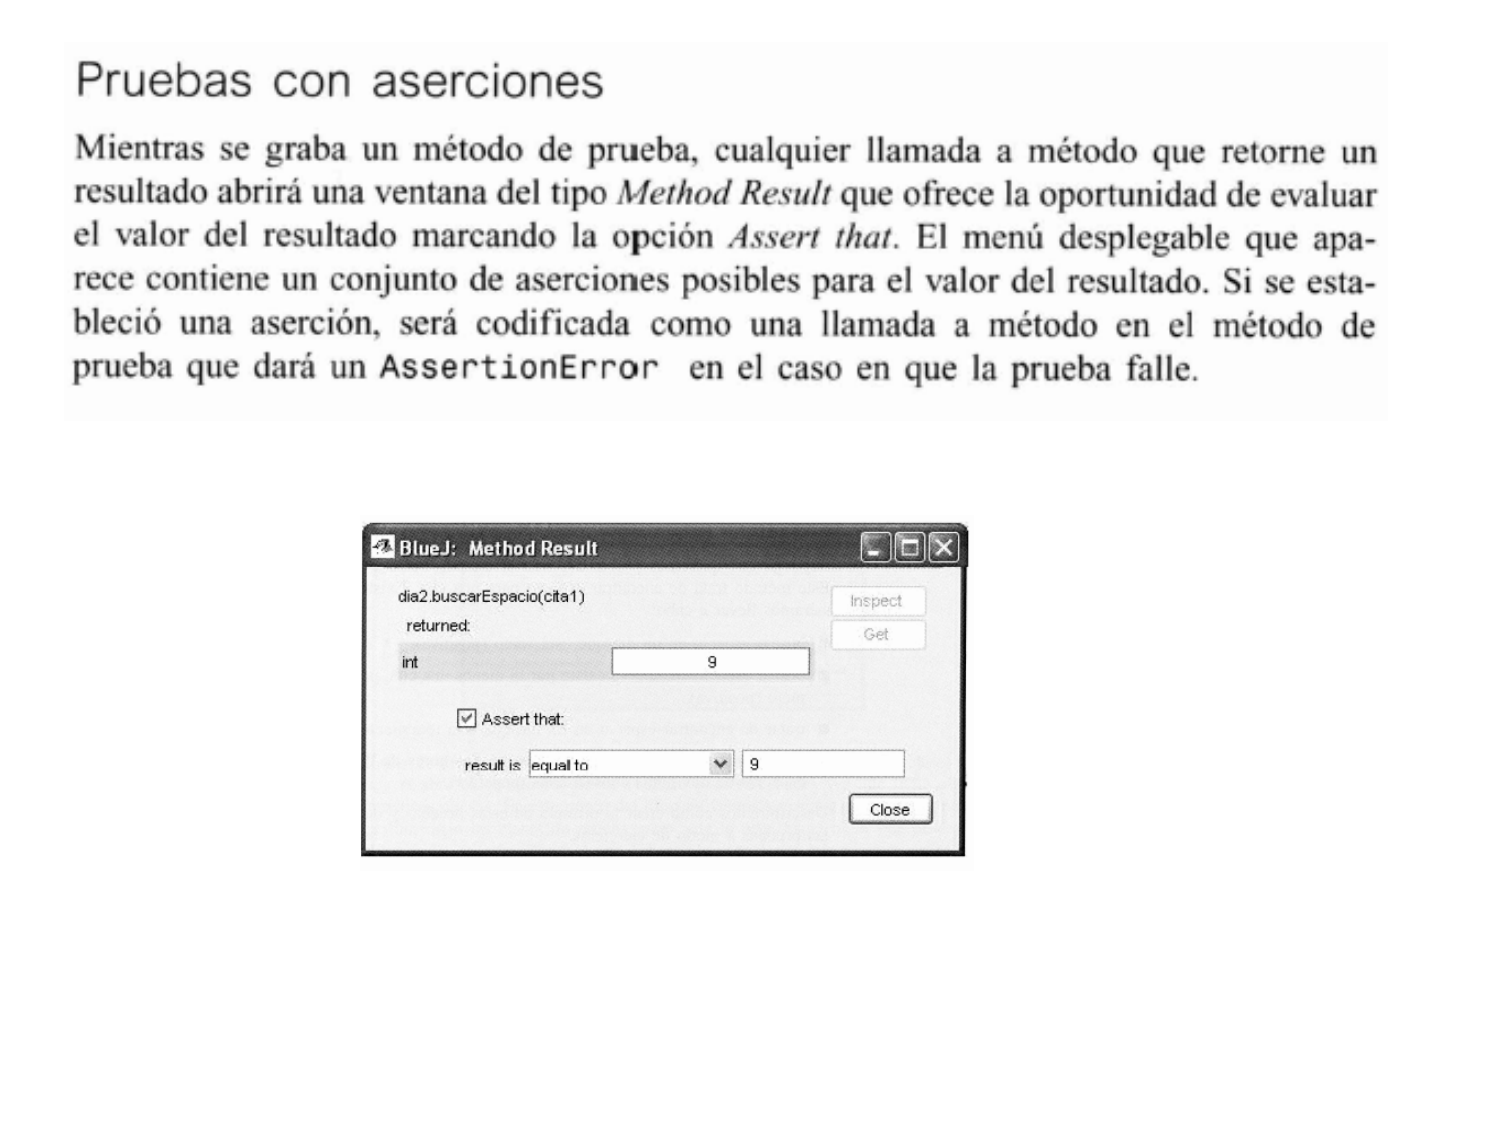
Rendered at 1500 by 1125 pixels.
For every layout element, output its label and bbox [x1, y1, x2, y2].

picture [360, 515, 974, 872]
picture [64, 42, 1388, 421]
